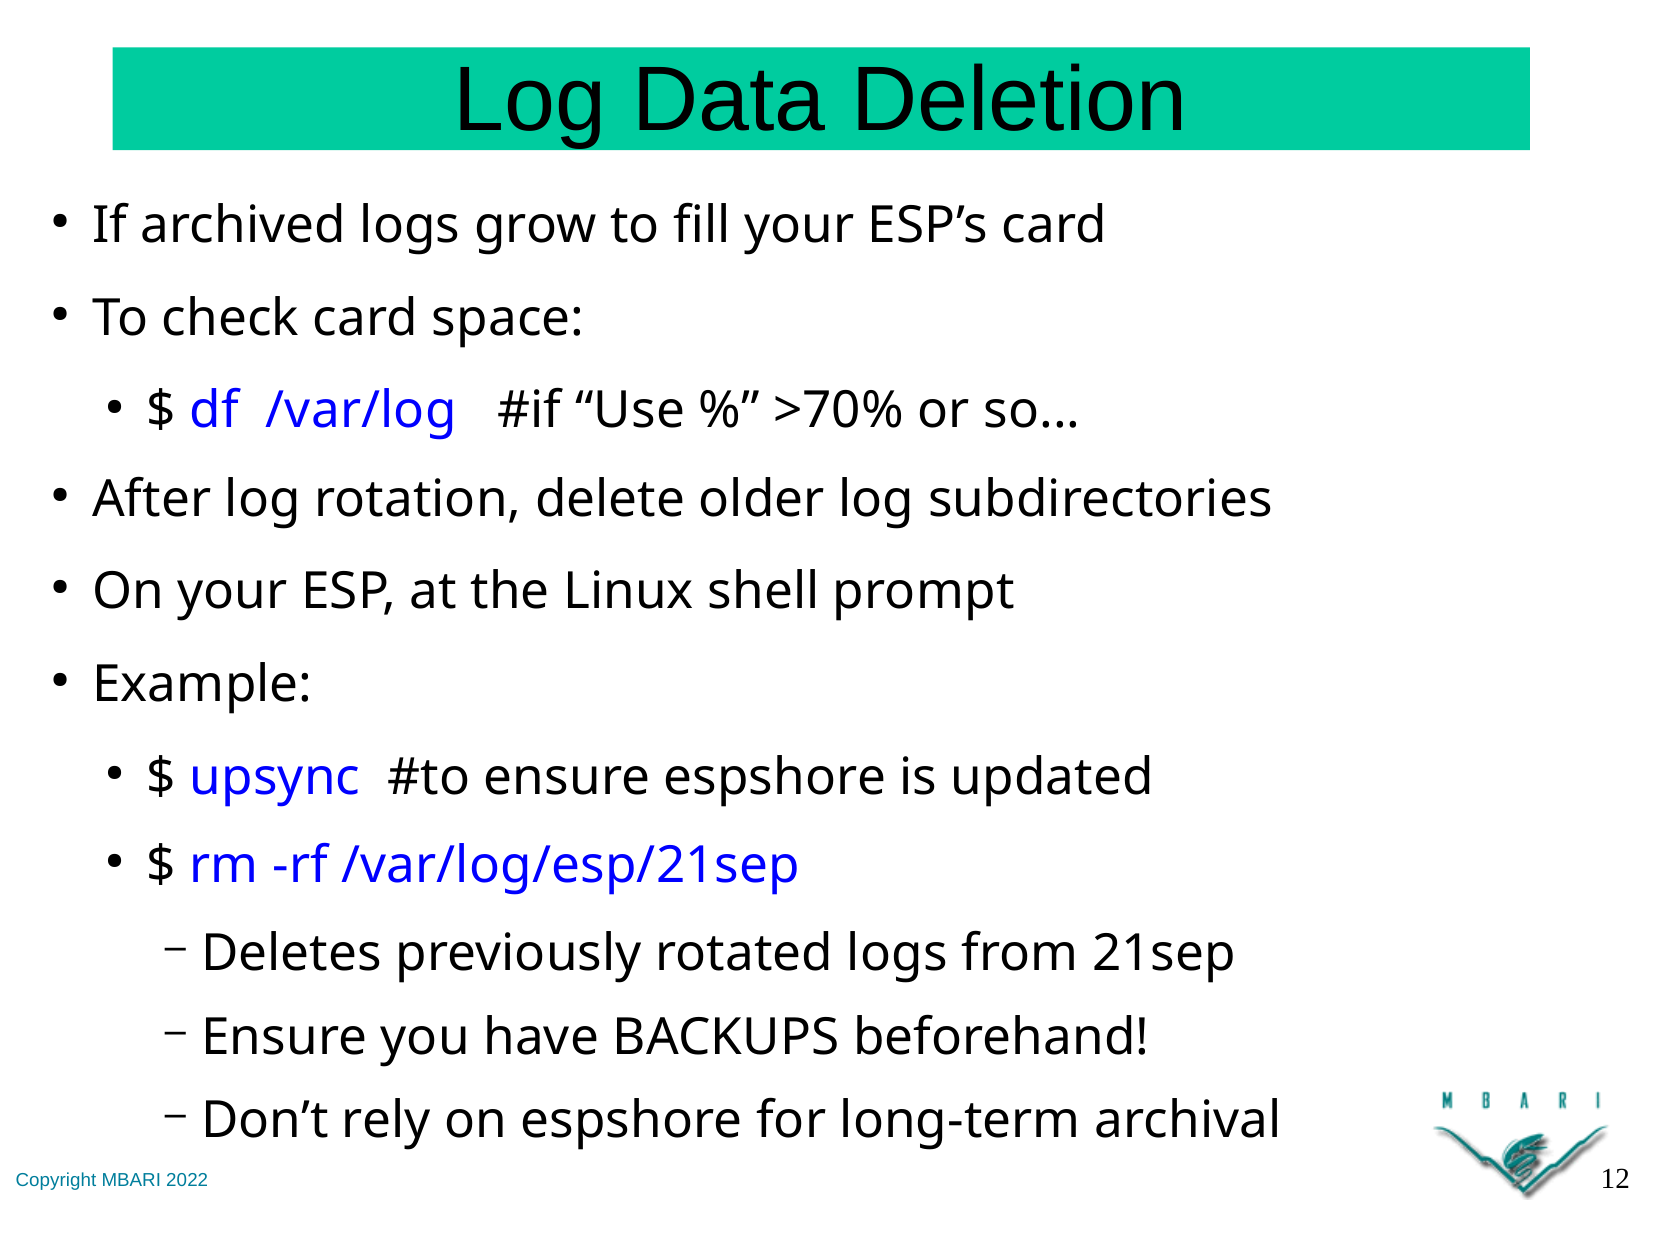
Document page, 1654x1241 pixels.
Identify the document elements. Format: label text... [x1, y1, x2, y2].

title Log Data Deletion [112, 47, 1530, 151]
picture [1426, 1156, 1613, 1200]
list If archived logs grow to fill your ESP’s card To check card space: $ df /var/log #if “Use %” >70% or so... After log rotation, delete older log subdirectories On your ESP, at the Linux shell prompt Example: $ upsync #to ensure espshore is updated $ rm -rf /var/log/esp/21sep Deletes previously rotated logs from 21sep Ensure you have BACKUPS beforehand! Don’t rely on espshore for long-term archival [37, 187, 1613, 1156]
